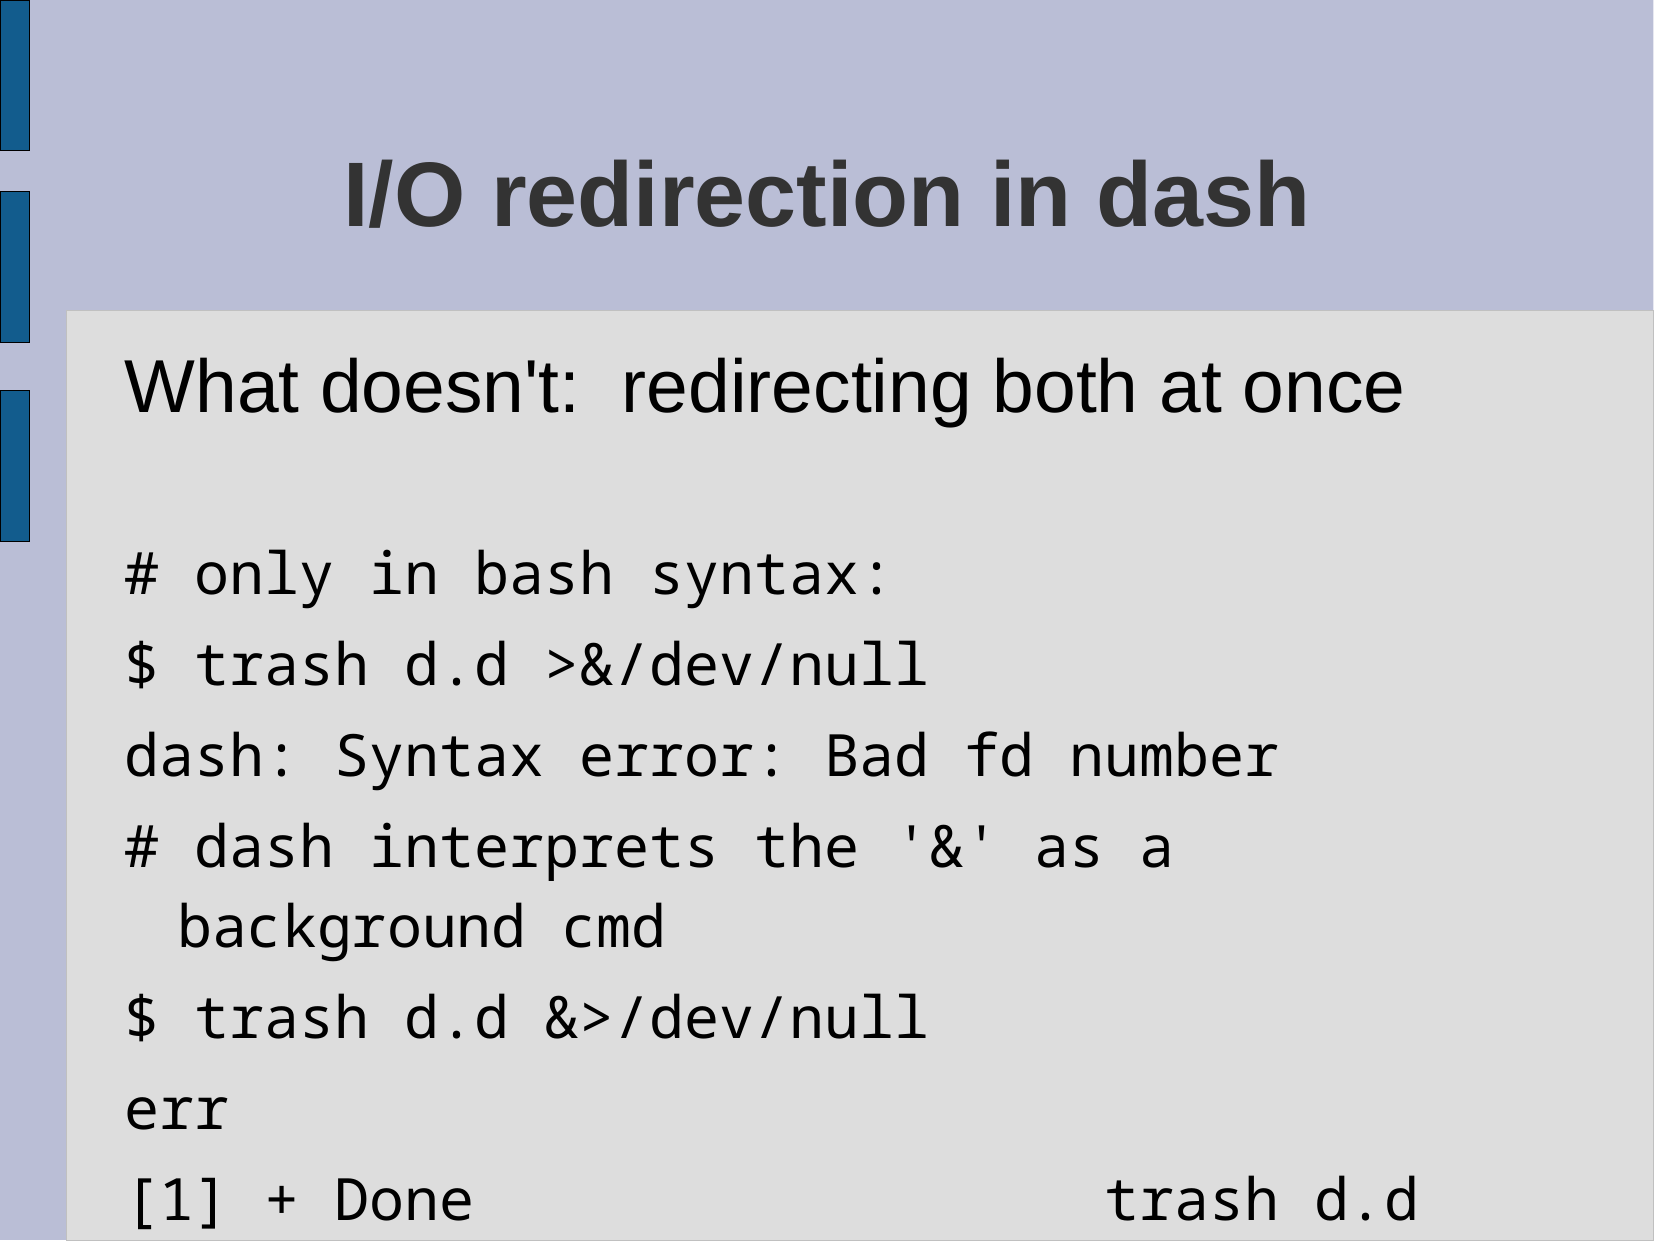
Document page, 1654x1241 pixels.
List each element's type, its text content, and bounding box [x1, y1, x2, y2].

list What doesn't: redirecting both at once # only in bash syntax: $ trash d.d >&/dev/null dash: Syntax error: Bad fd number # dash interprets the '&' as a background cmd $ trash d.d &>/dev/null err [1] + Done trash d.d $ [121, 344, 1534, 1239]
title I/O redirection in dash [121, 98, 1534, 291]
